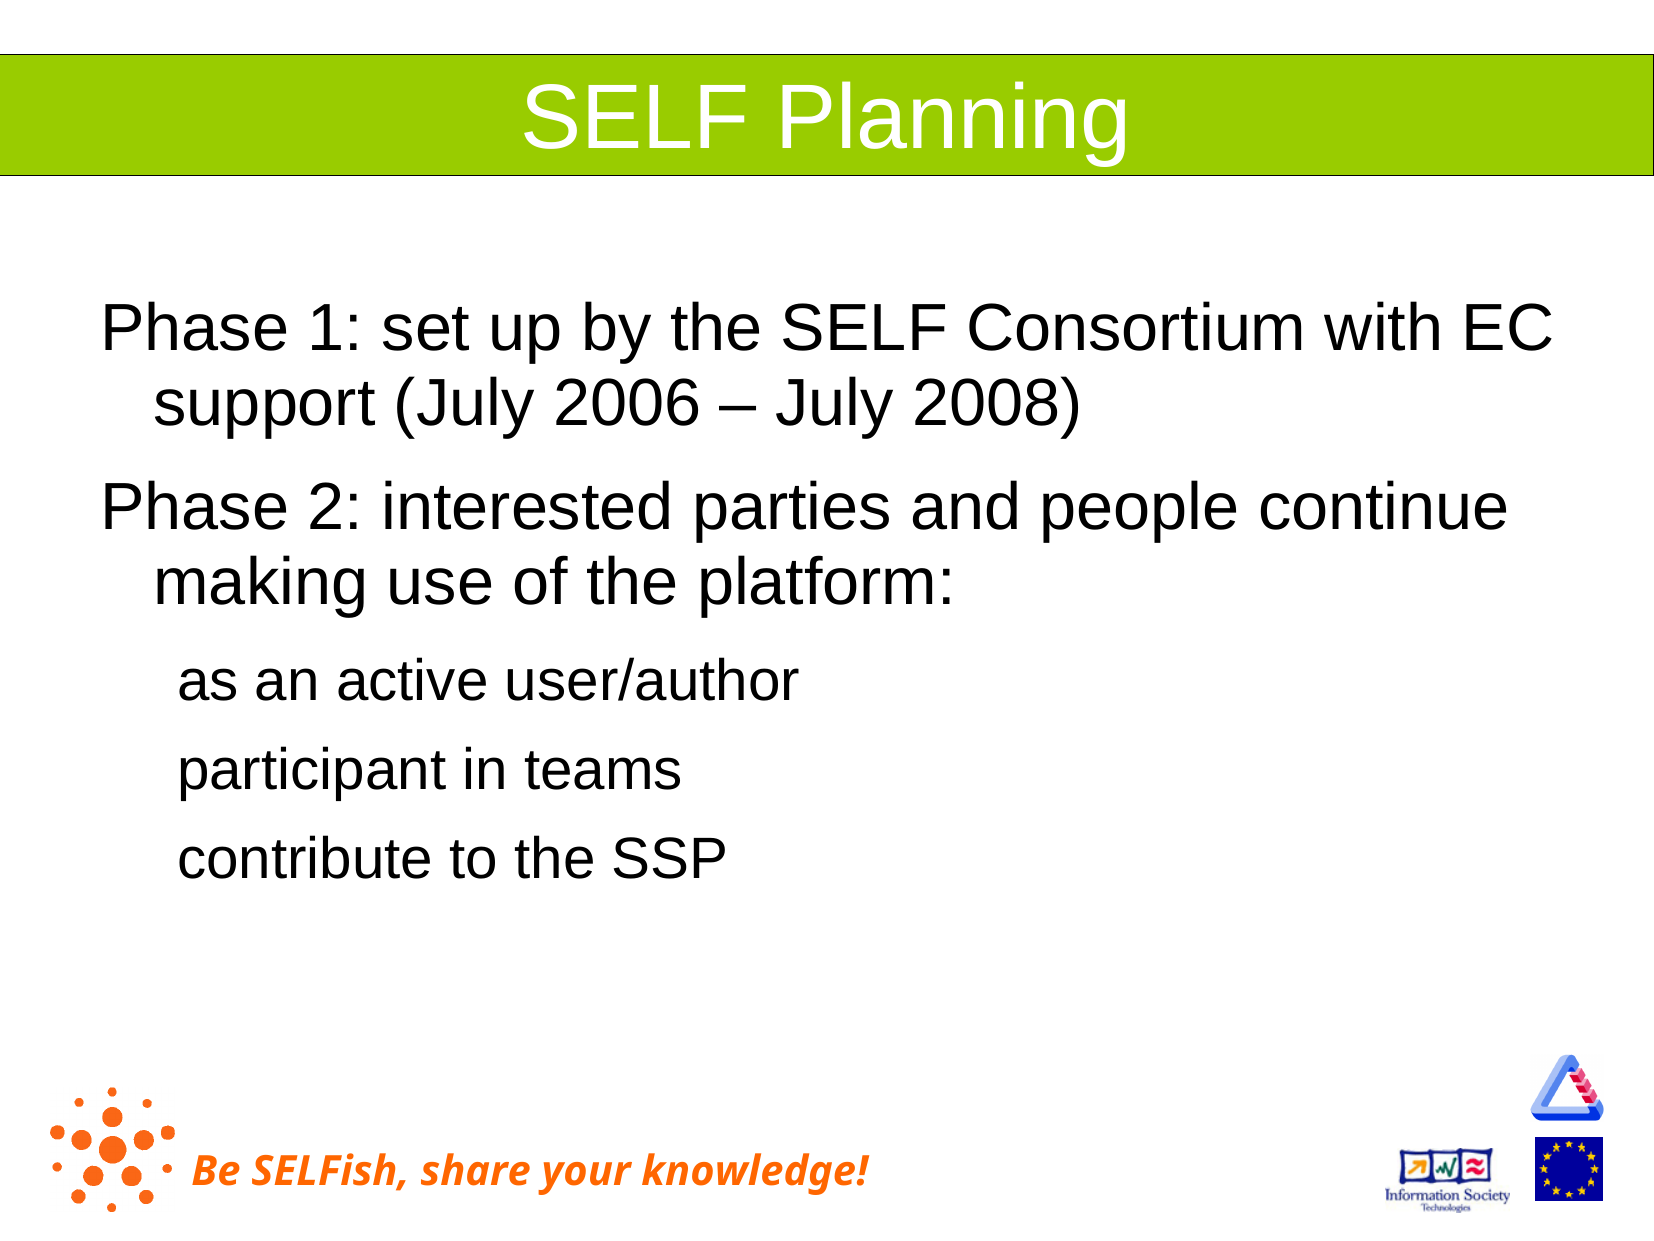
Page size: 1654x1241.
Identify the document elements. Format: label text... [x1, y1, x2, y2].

picture [1385, 1148, 1510, 1213]
title SELF Planning [82, 48, 1571, 185]
list Phase 1: set up by the SELF Consortium with EC support (July 2006 – July 2008) Phase 2: interested parties and people continue making use of the platform: as an active user/author participant in teams contribute to the SSP [82, 290, 1571, 1109]
picture [1530, 1054, 1604, 1122]
picture [50, 1087, 175, 1212]
picture [1535, 1137, 1603, 1201]
